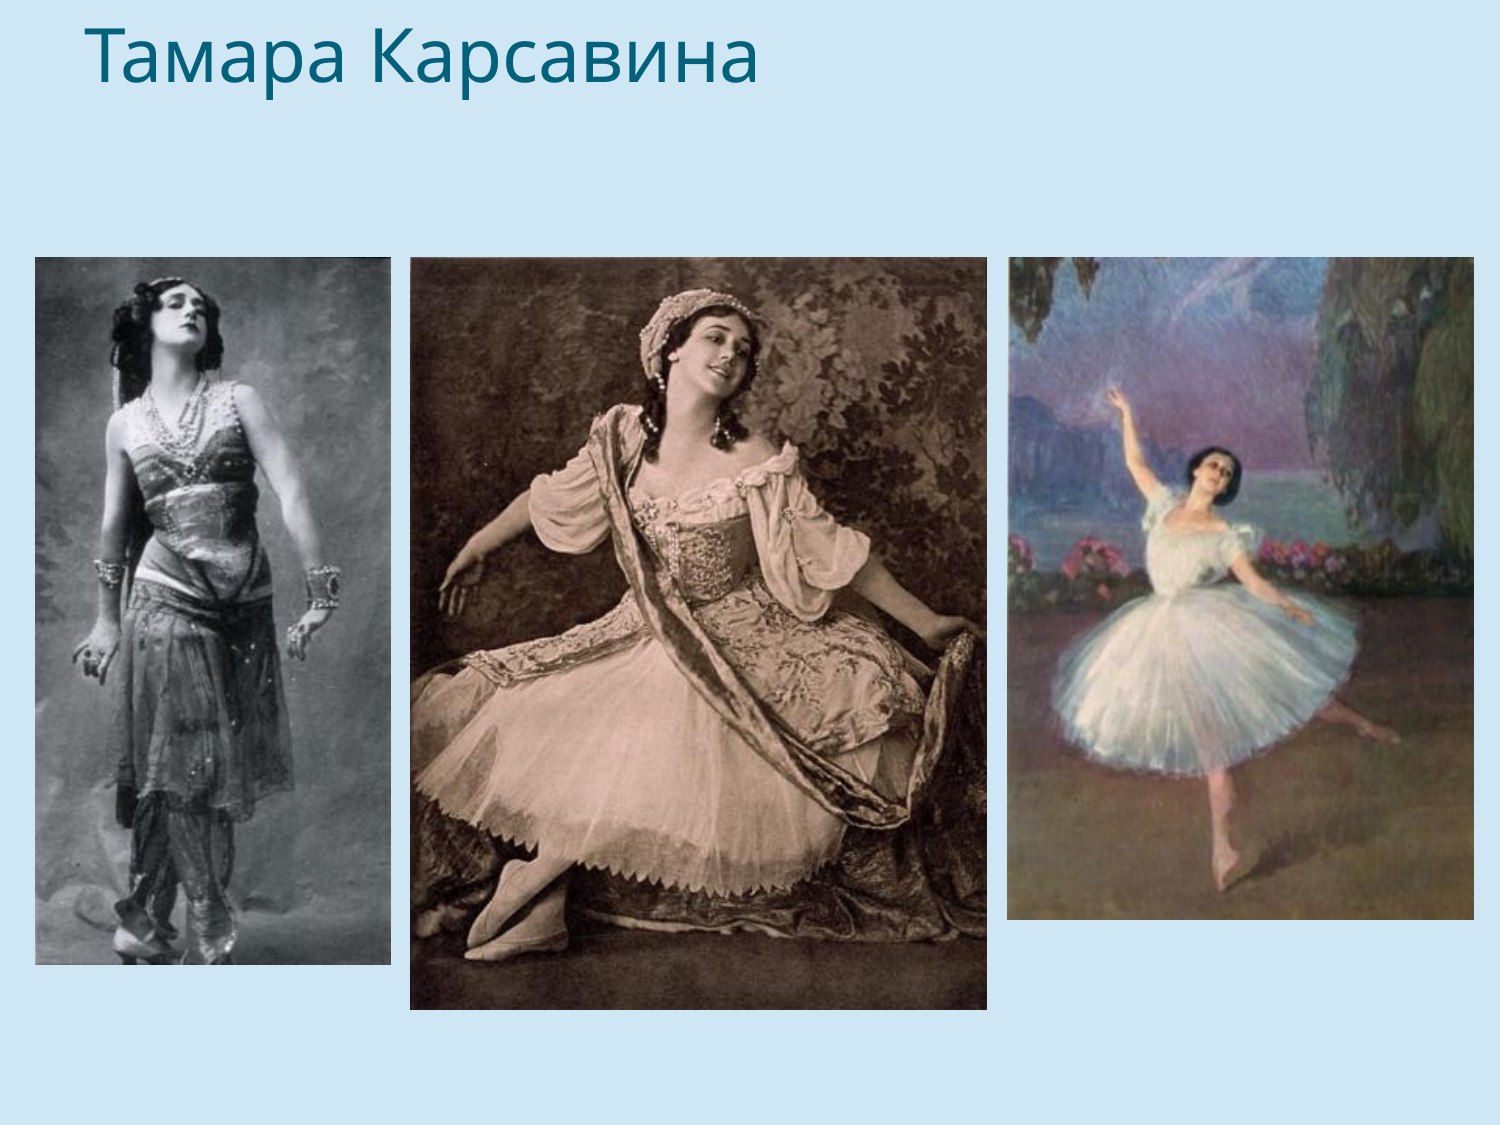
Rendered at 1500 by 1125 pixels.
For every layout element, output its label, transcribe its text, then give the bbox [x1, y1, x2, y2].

picture [410, 257, 987, 1010]
picture [35, 257, 391, 965]
picture [1007, 257, 1474, 920]
title Тамара Карсавина [70, 0, 830, 125]
